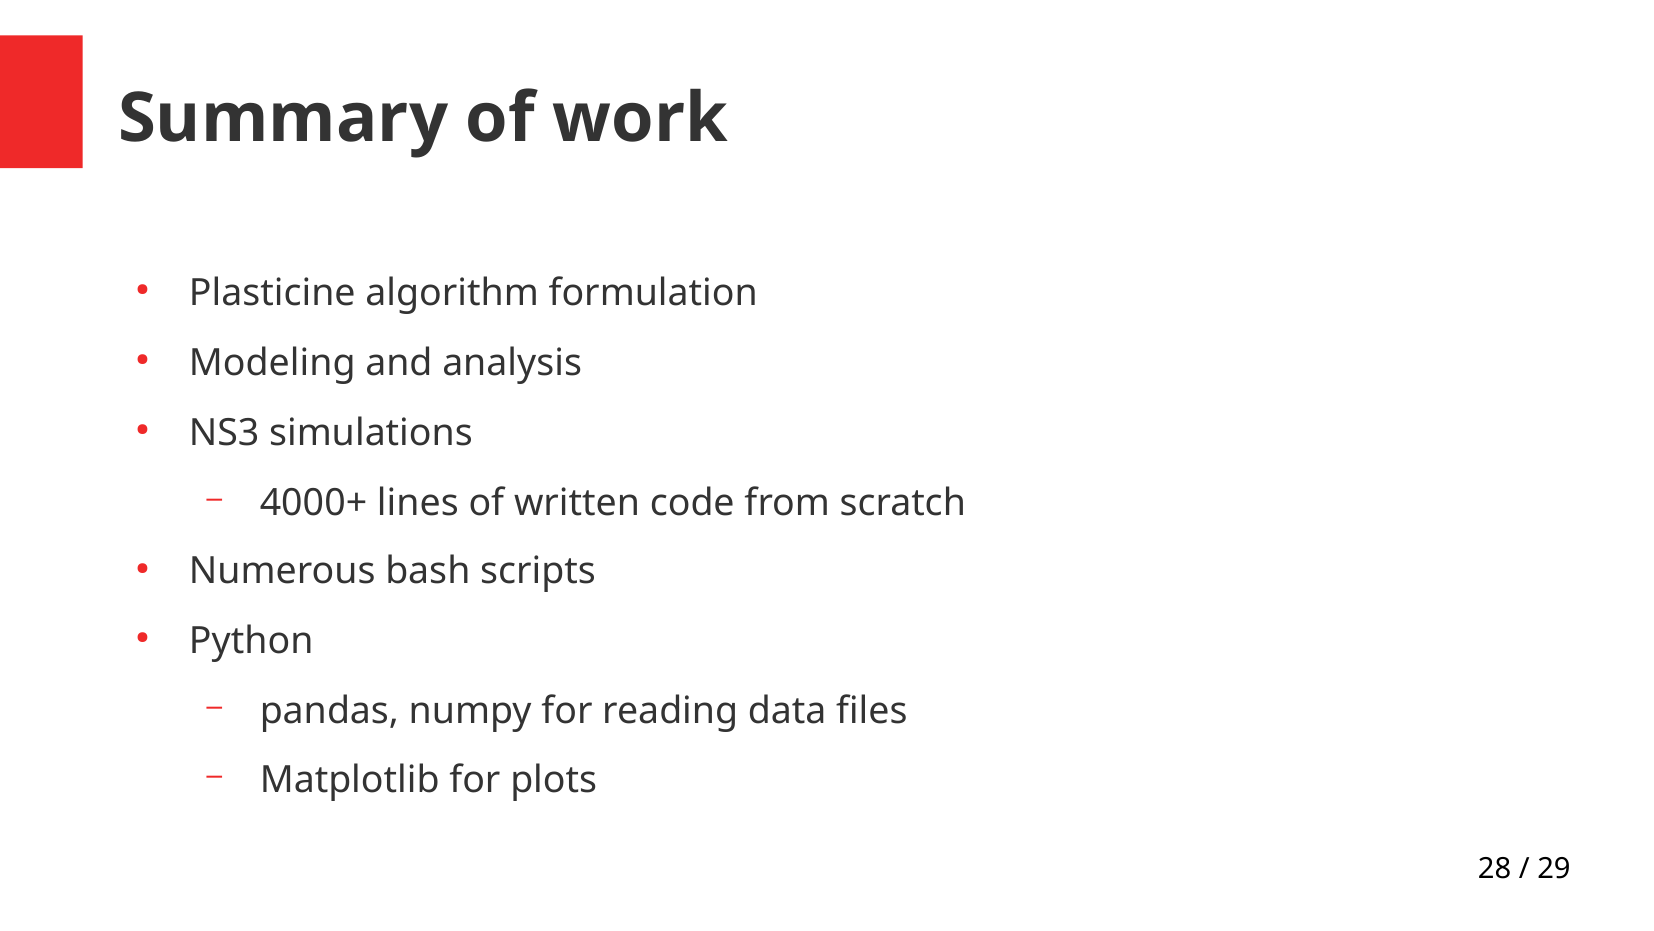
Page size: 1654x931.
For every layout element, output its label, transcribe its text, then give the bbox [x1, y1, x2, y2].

title Summary of work [118, 36, 1571, 193]
list Plasticine algorithm formulation Modeling and analysis NS3 simulations 4000+ lines of written code from scratch Numerous bash scripts Python pandas, numpy for reading data files Matplotlib for plots [118, 265, 1536, 806]
